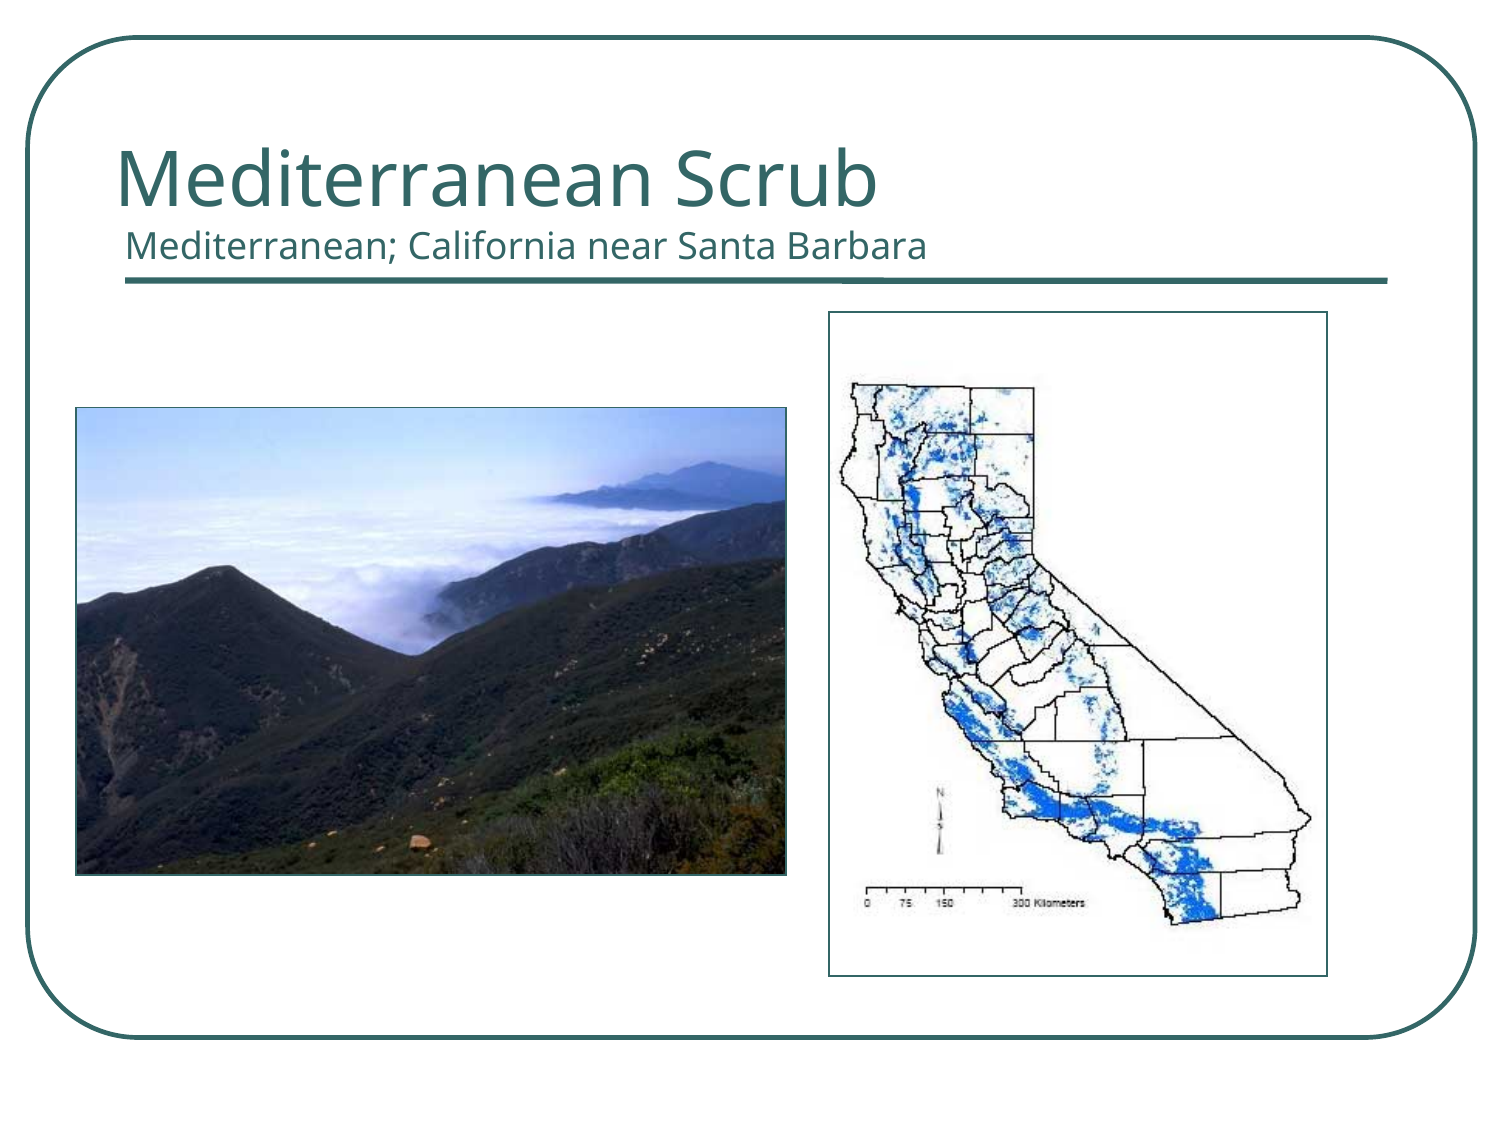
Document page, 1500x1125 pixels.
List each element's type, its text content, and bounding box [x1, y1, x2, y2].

picture [829, 312, 1327, 976]
picture [76, 408, 786, 875]
title Mediterranean Scrub Mediterranean; California near Santa Barbara [100, 87, 1388, 275]
